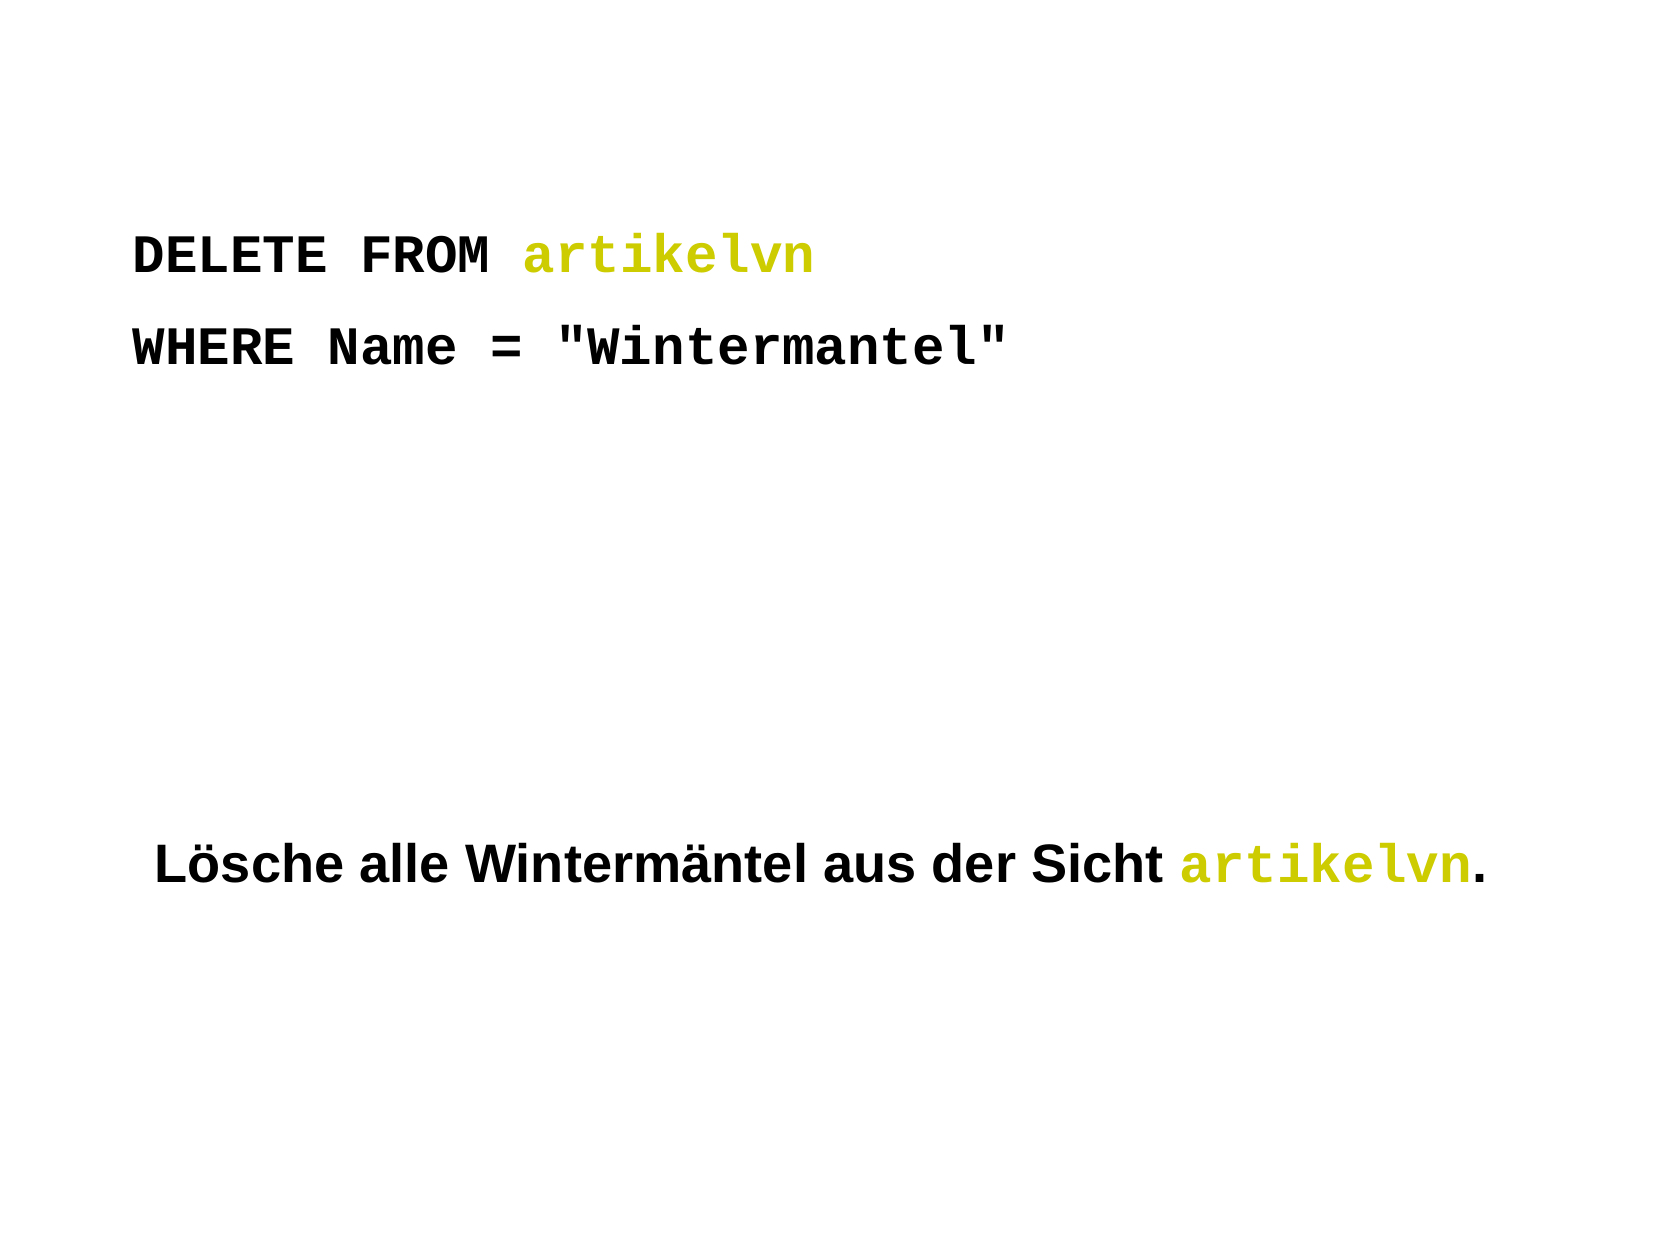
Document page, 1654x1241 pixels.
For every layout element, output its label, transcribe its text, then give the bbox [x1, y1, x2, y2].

title Lösche alle Wintermäntel aus der Sicht artikelvn. [76, 787, 1566, 945]
text_box DELETE FROM artikelvn WHERE Name = "Wintermantel" [118, 188, 1654, 359]
